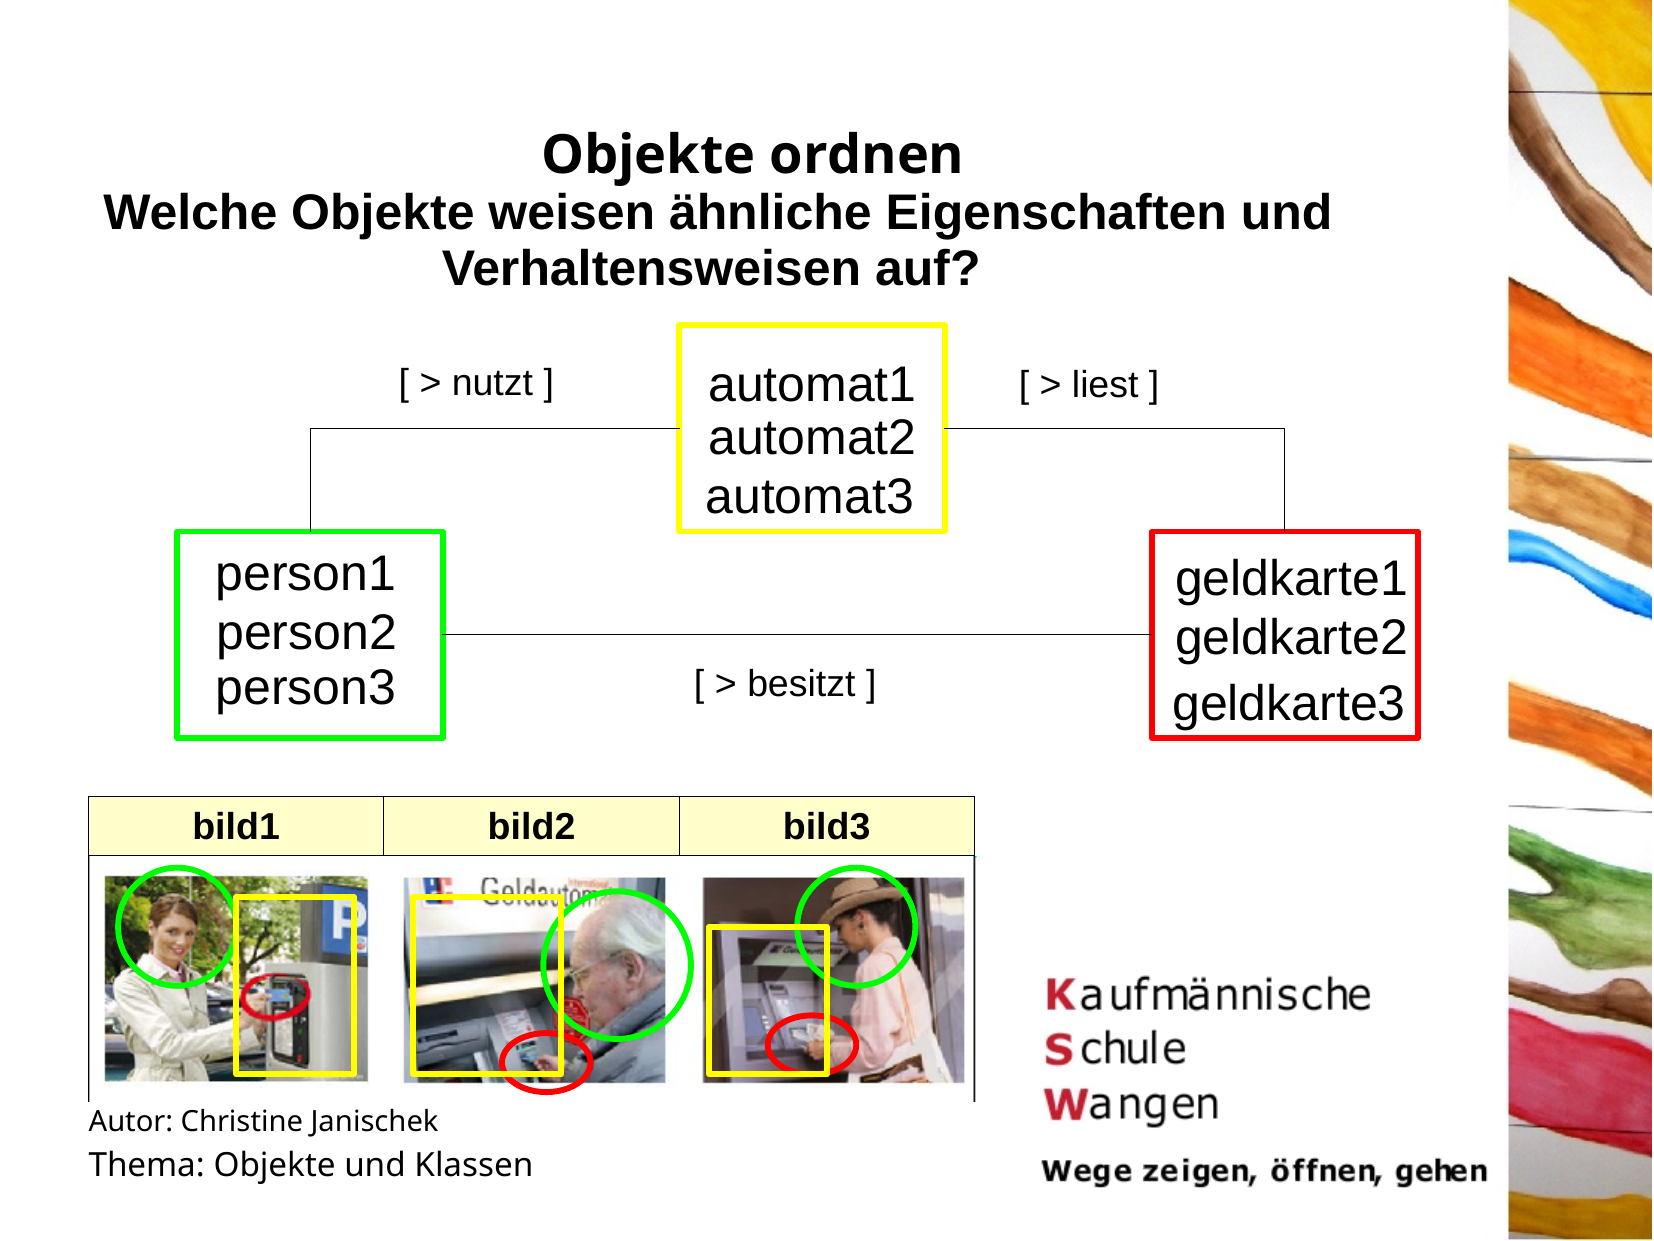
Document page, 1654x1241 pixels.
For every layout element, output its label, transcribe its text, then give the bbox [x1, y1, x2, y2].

text_box geldkarte2 [1160, 602, 1415, 667]
text_box person2 [201, 596, 438, 668]
text_box [ > nutzt ] [383, 354, 621, 412]
text_box automat1 [693, 348, 932, 401]
text_box [ > besitzt ] [679, 655, 916, 713]
picture [1155, 534, 1415, 735]
text_box geldkarte3 [1157, 667, 1415, 735]
picture [1033, 0, 1652, 1241]
text_box bild2 [383, 796, 679, 856]
text_box [ > liest ] [1003, 356, 1241, 414]
picture [1033, 429, 1284, 634]
text_box person1 [200, 537, 411, 608]
text_box person3 [200, 651, 411, 723]
text_box bild1 [88, 796, 383, 856]
text_box automat2 [693, 401, 932, 473]
text_box automat3 [690, 460, 930, 529]
title Objekte ordnen [0, 49, 1506, 257]
text_box Welche Objekte weisen ähnliche Eigenschaften und Verhaltensweisen auf? [88, 177, 1506, 306]
picture [88, 856, 977, 1102]
text_box geldkarte1 [1160, 543, 1415, 602]
text_box bild3 [679, 796, 975, 856]
